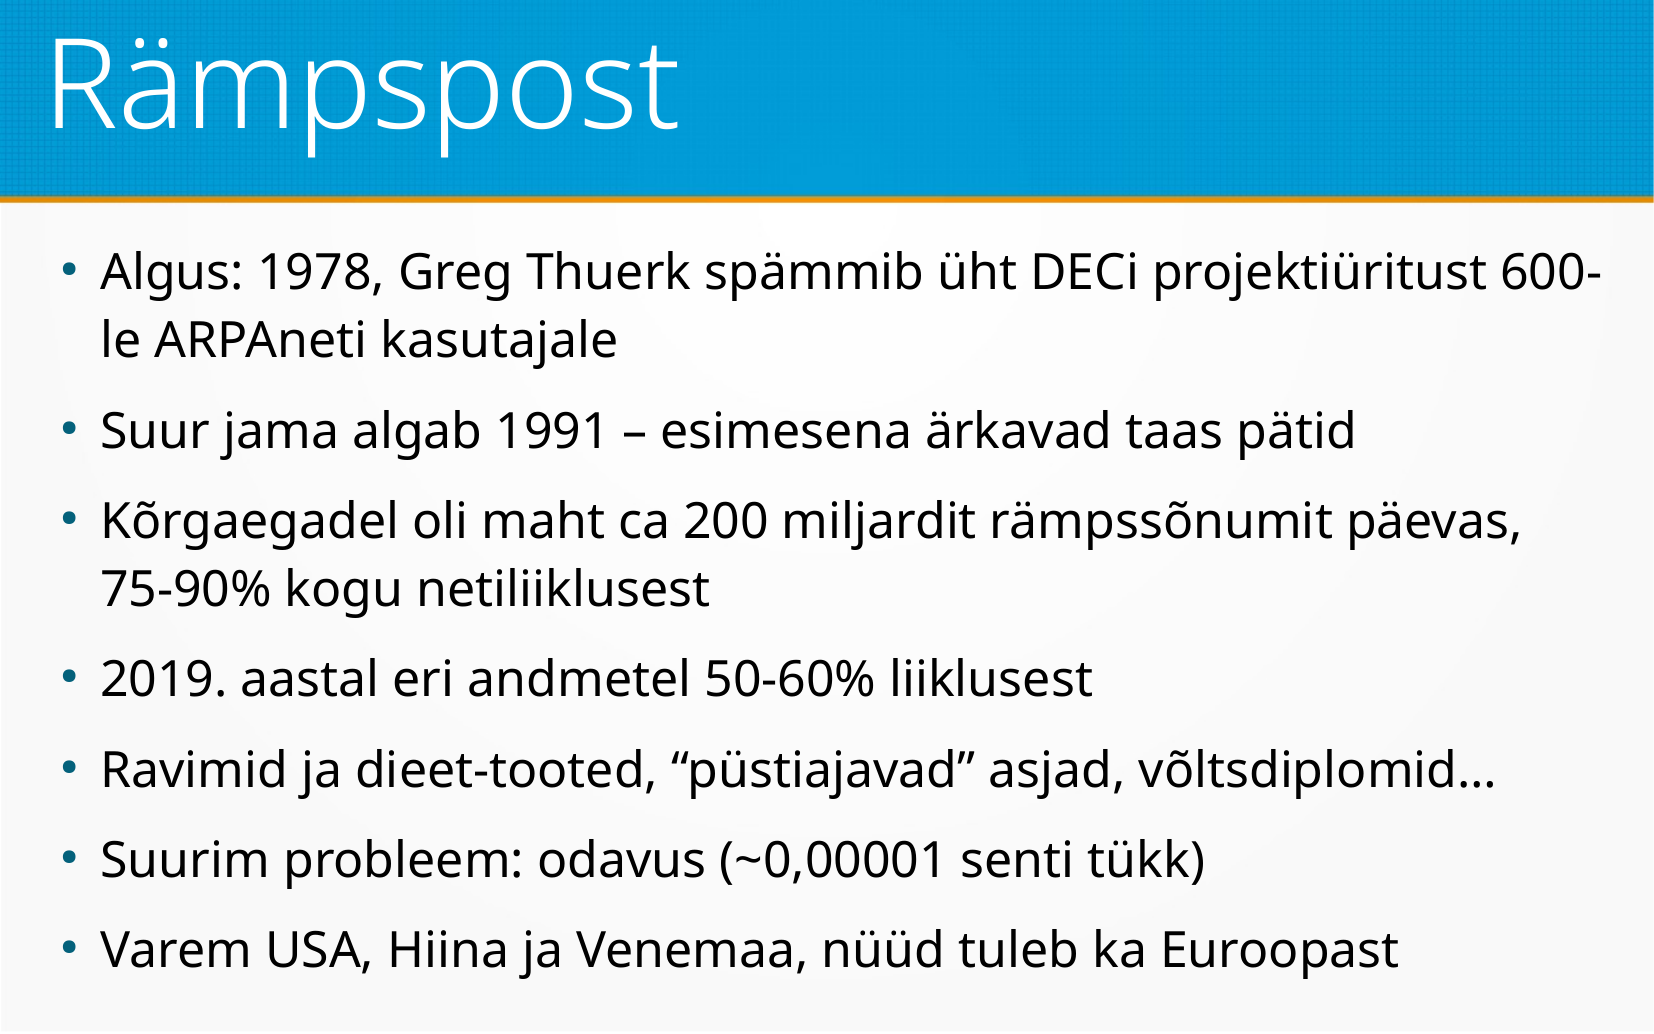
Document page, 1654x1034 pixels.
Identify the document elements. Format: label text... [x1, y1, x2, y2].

picture [0, 195, 1654, 1034]
title Rämpspost [43, 0, 1619, 166]
list Algus: 1978, Greg Thuerk spämmib üht DECi projektiüritust 600-le ARPAneti kasutajale Suur jama algab 1991 – esimesena ärkavad taas pätid Kõrgaegadel oli maht ca 200 miljardit rämpssõnumit päevas, 75-90% kogu netiliiklusest 2019. aastal eri andmetel 50-60% liiklusest Ravimid ja dieet-tooted, “püstiajavad” asjad, võltsdiplomid… Suurim probleem: odavus (~0,00001 senti tükk) Varem USA, Hiina ja Venemaa, nüüd tuleb ka Euroopast [47, 236, 1607, 1002]
